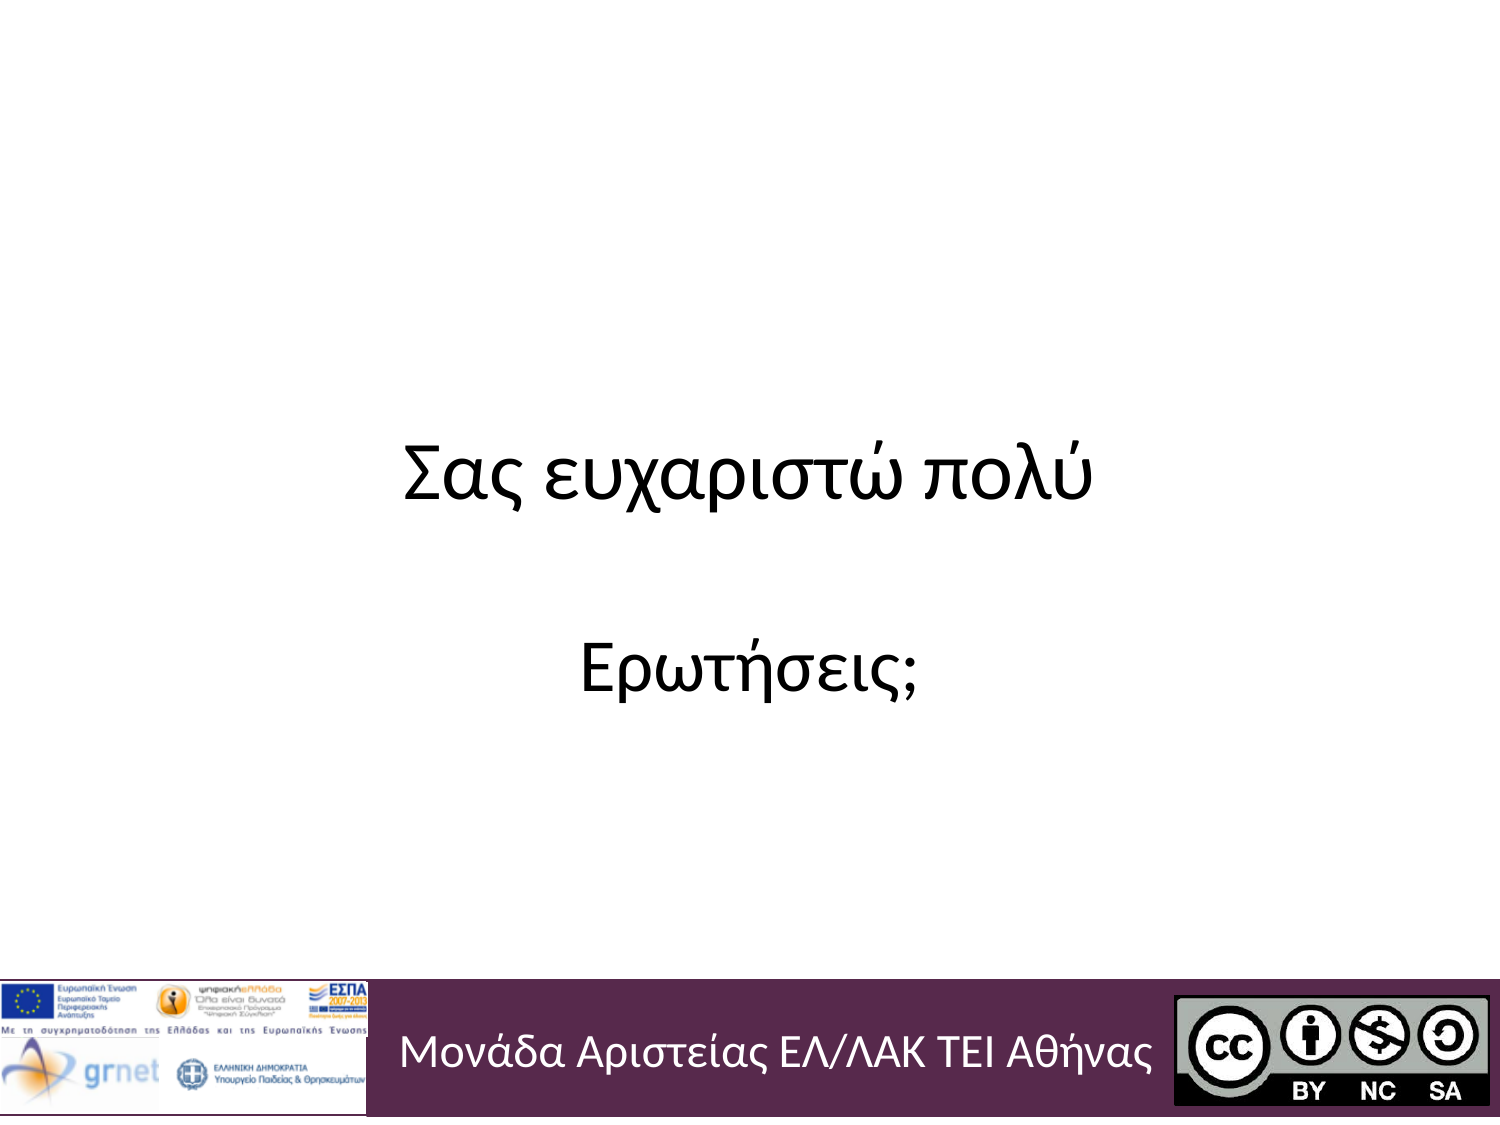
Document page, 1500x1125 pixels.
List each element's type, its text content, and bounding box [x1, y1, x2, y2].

picture [175, 1057, 366, 1092]
text_box Μονάδα Αριστείας ΕΛ/ΛΑΚ ΤΕΙ Αθήνας [383, 992, 1488, 1105]
title Σας ευχαριστώ πολύ Ερωτήσεις; [218, 408, 1282, 709]
picture [0, 982, 368, 1113]
picture [1174, 995, 1490, 1106]
